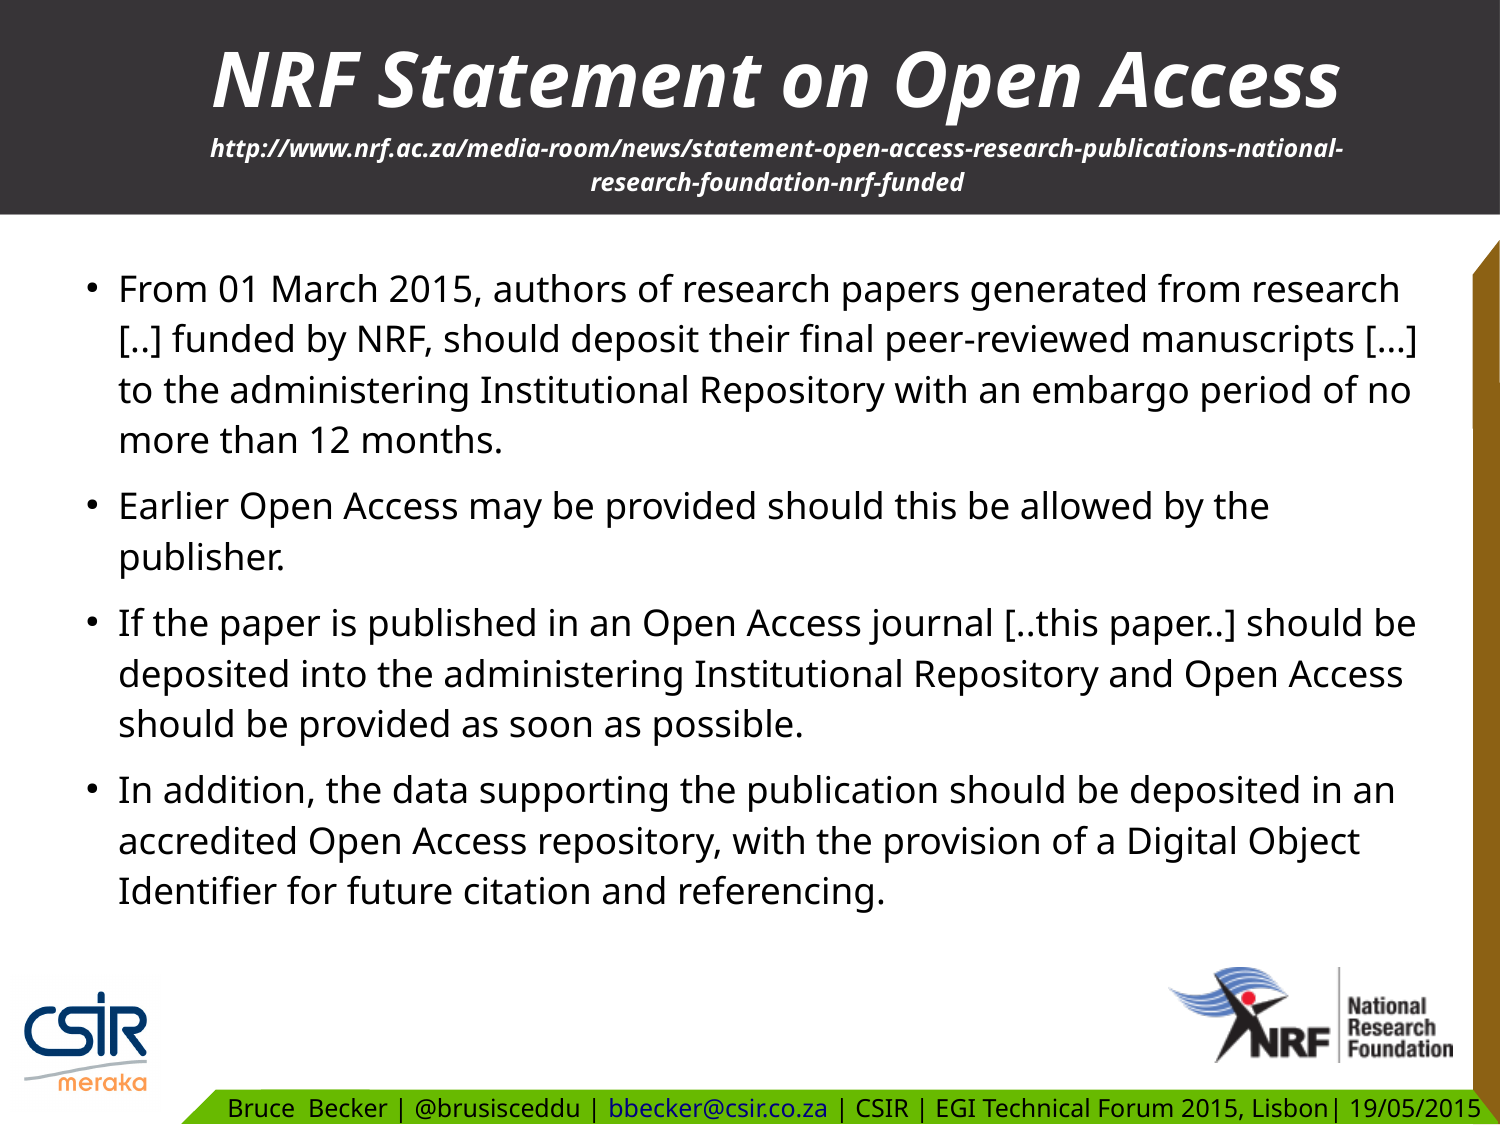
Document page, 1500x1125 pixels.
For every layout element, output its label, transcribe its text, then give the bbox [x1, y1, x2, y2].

list From 01 March 2015, authors of research papers generated from research [..] funded by NRF, should deposit their final peer-reviewed manuscripts […] to the administering Institutional Repository with an embargo period of no more than 12 months. Earlier Open Access may be provided should this be allowed by the publisher. If the paper is published in an Open Access journal [..this paper..] should be deposited into the administering Institutional Repository and Open Access should be provided as soon as possible. In addition, the data supporting the publication should be deposited in an accredited Open Access repository, with the provision of a Digital Object Identifier for future citation and referencing. [75, 263, 1425, 916]
picture [10, 974, 161, 1112]
picture [0, 0, 1500, 215]
title NRF Statement on Open Access http://www.nrf.ac.za/media-room/news/statement-open-access-research-publications-national-research-foundation-nrf-funded [185, 18, 1371, 206]
picture [1168, 967, 1453, 1063]
